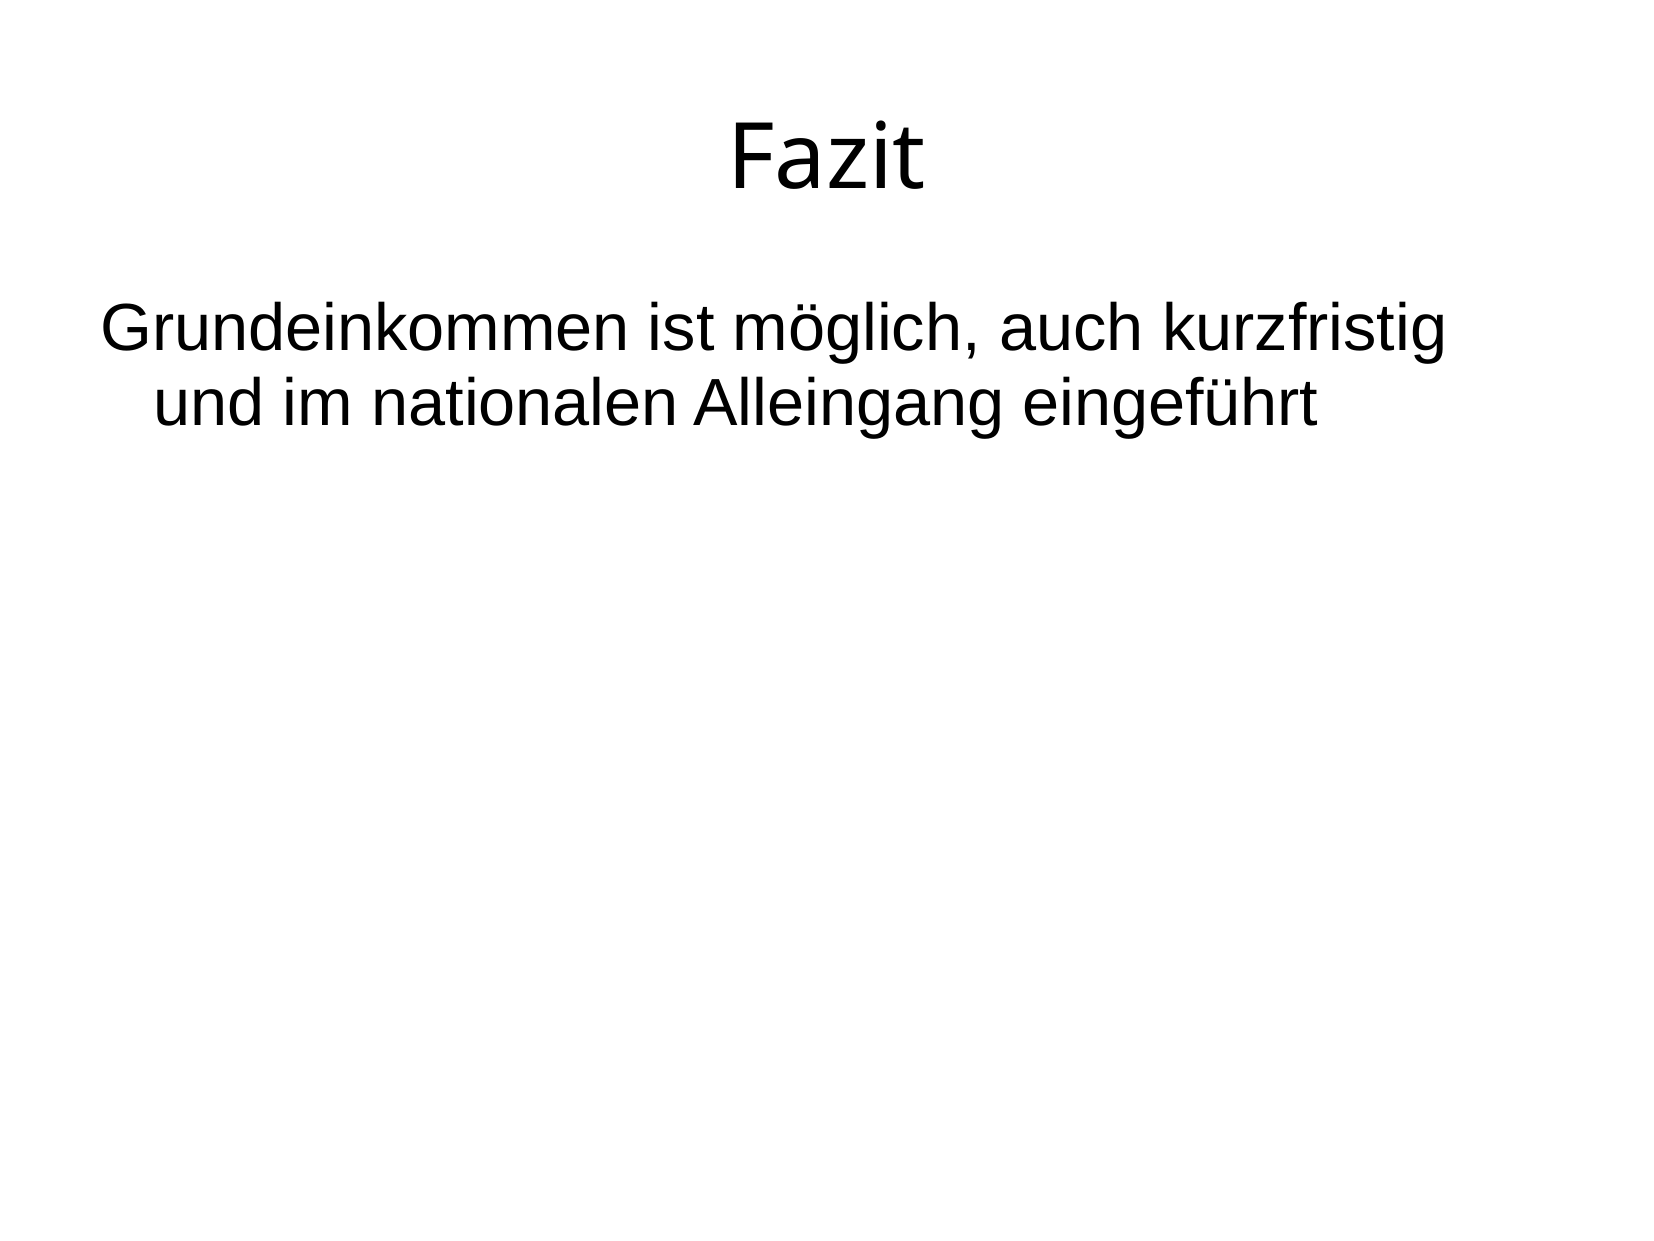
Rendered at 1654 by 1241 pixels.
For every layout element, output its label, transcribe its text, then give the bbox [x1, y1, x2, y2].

list Grundeinkommen ist möglich, auch kurzfristig und im nationalen Alleingang eingeführt [82, 290, 1571, 1094]
title Fazit [82, 56, 1571, 250]
